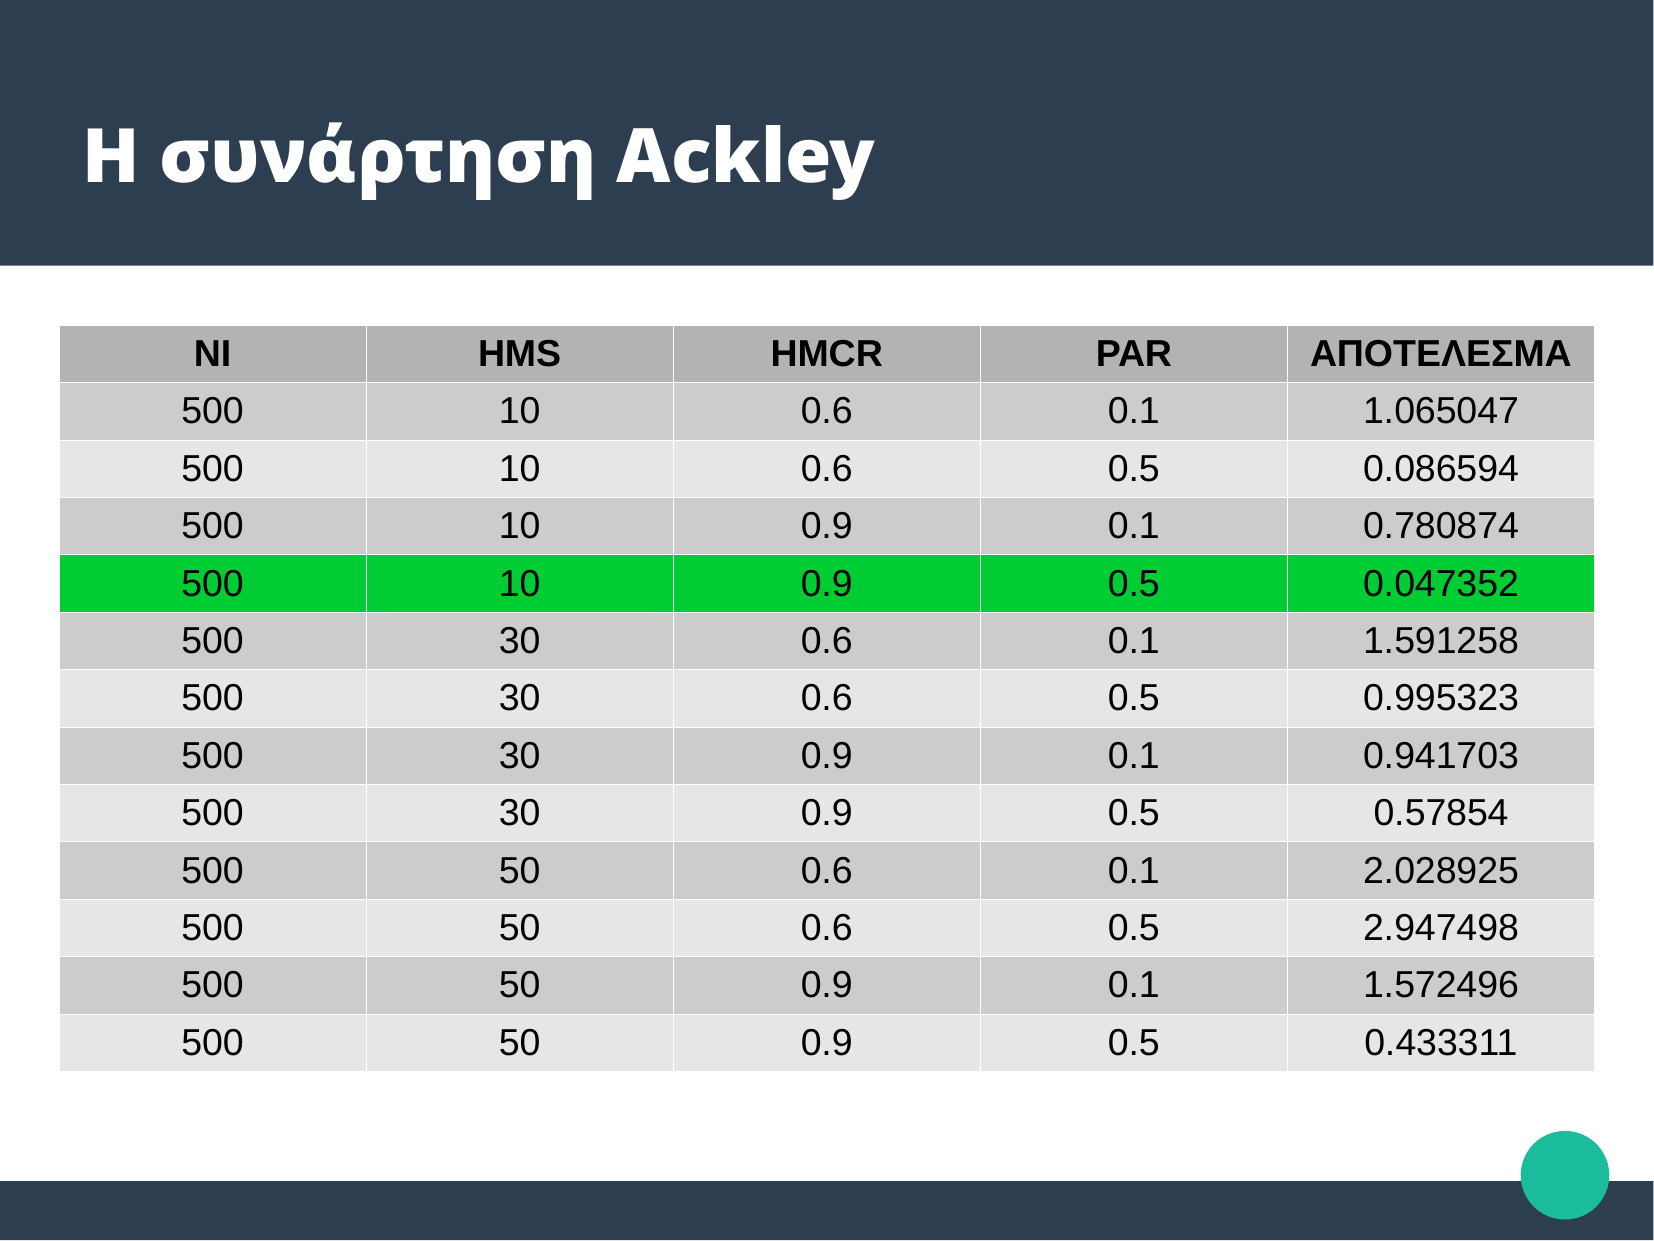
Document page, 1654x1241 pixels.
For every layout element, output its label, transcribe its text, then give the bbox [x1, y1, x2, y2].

table_cell 0.9 [674, 1015, 980, 1071]
table_cell 0.6 [674, 383, 980, 440]
table_cell 1.065047 [1288, 383, 1594, 440]
table_header HMCR [674, 326, 980, 382]
table_cell 30 [367, 670, 673, 727]
table_cell 2.028925 [1288, 842, 1594, 899]
table_cell 0.086594 [1288, 441, 1594, 497]
table_cell 1.572496 [1288, 957, 1594, 1014]
table_cell 10 [367, 383, 673, 440]
table_cell 0.1 [981, 957, 1287, 1014]
table_cell 500 [60, 1015, 366, 1071]
table_header NI [60, 326, 366, 382]
table_cell 0.1 [981, 728, 1287, 784]
table_cell 0.5 [981, 555, 1287, 612]
table_cell 0.995323 [1288, 670, 1594, 727]
table_cell 500 [60, 900, 366, 956]
table_cell 0.1 [981, 613, 1287, 669]
table_cell 0.780874 [1288, 498, 1594, 554]
table_cell 0.9 [674, 957, 980, 1014]
table_cell 0.5 [981, 785, 1287, 841]
table_cell 500 [60, 728, 366, 784]
table_cell 10 [367, 498, 673, 554]
table_cell 0.6 [674, 613, 980, 669]
table_cell 50 [367, 1015, 673, 1071]
table_cell 0.5 [981, 900, 1287, 956]
table_cell 0.941703 [1288, 728, 1594, 784]
table_cell 500 [60, 498, 366, 554]
table_cell 500 [60, 670, 366, 727]
table_cell 1.591258 [1288, 613, 1594, 669]
table_cell 0.6 [674, 842, 980, 899]
table_cell 0.433311 [1288, 1015, 1594, 1071]
table_cell 0.6 [674, 441, 980, 497]
table_cell 0.6 [674, 670, 980, 727]
table_cell 50 [367, 900, 673, 956]
table_cell 0.5 [981, 1015, 1287, 1071]
table_cell 0.5 [981, 441, 1287, 497]
table_cell 10 [367, 555, 673, 612]
table_header HMS [367, 326, 673, 382]
table_cell 0.9 [674, 728, 980, 784]
table_cell 0.1 [981, 383, 1287, 440]
table_cell 500 [60, 555, 366, 612]
table_cell 0.9 [674, 785, 980, 841]
table_cell 30 [367, 785, 673, 841]
table_cell 0.57854 [1288, 785, 1594, 841]
table_cell 30 [367, 613, 673, 669]
table_cell 50 [367, 957, 673, 1014]
table_header PAR [981, 326, 1287, 382]
table_cell 0.9 [674, 555, 980, 612]
table_cell 50 [367, 842, 673, 899]
table_cell 2.947498 [1288, 900, 1594, 956]
table_cell 0.1 [981, 842, 1287, 899]
table_cell 10 [367, 441, 673, 497]
table_cell 500 [60, 842, 366, 899]
table_cell 0.047352 [1288, 555, 1594, 612]
title Η συνάρτηση Ackley [82, 94, 1264, 213]
table_cell 0.6 [674, 900, 980, 956]
table_cell 500 [60, 957, 366, 1014]
table_cell 30 [367, 728, 673, 784]
table_cell 500 [60, 383, 366, 440]
table_header ΑΠΟΤΕΛΕΣΜΑ [1288, 326, 1594, 382]
table_cell 0.5 [981, 670, 1287, 727]
table_cell 500 [60, 785, 366, 841]
table_cell 500 [60, 441, 366, 497]
table_cell 0.1 [981, 498, 1287, 554]
table_cell 500 [60, 613, 366, 669]
table_cell 0.9 [674, 498, 980, 554]
